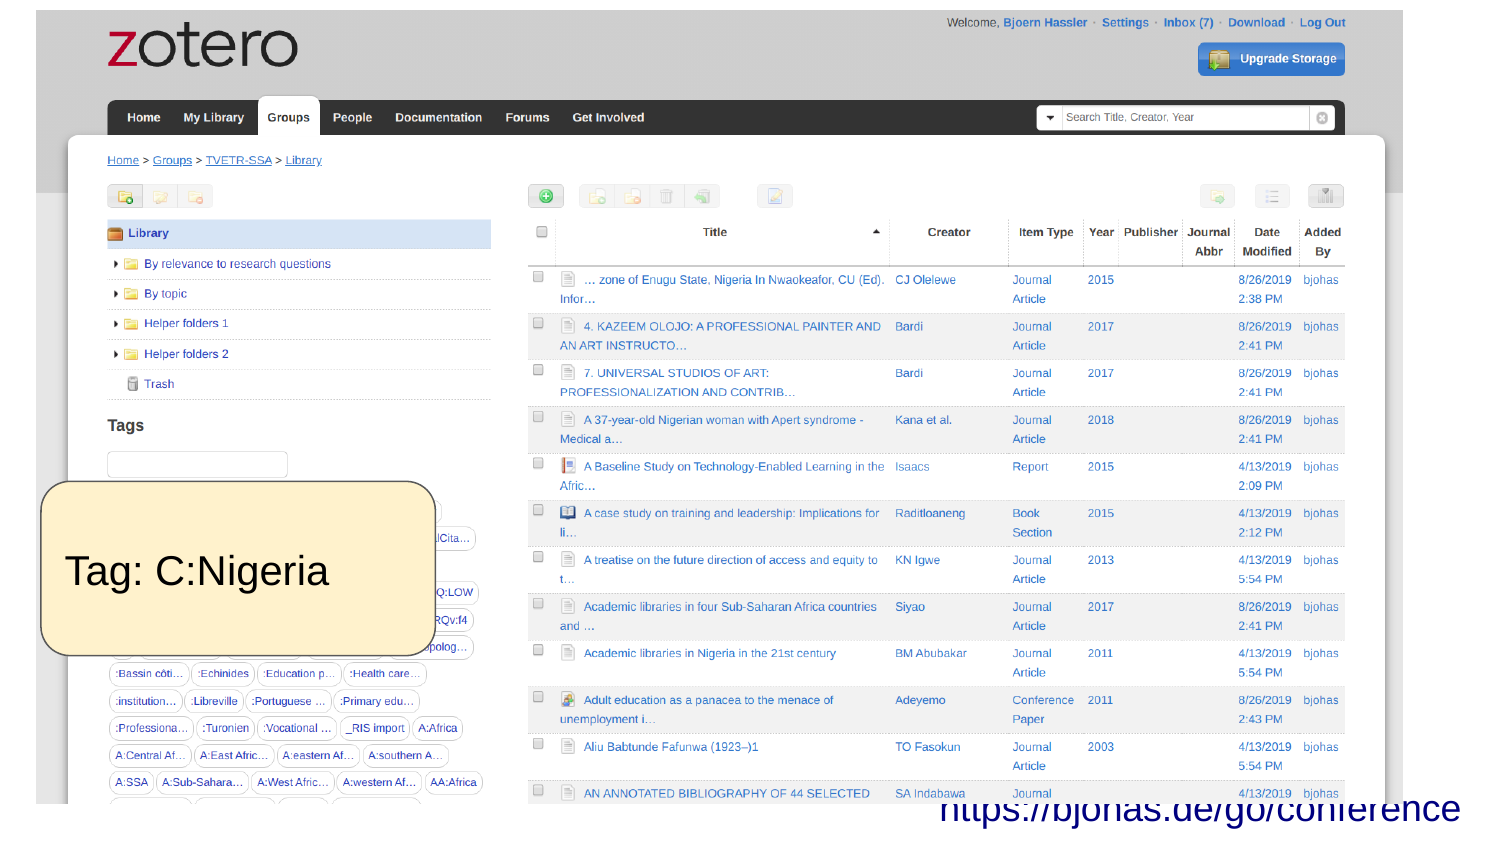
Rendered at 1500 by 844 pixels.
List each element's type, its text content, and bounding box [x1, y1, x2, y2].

picture [36, 10, 1403, 805]
text_box Tag: C:Nigeria [40, 481, 436, 656]
